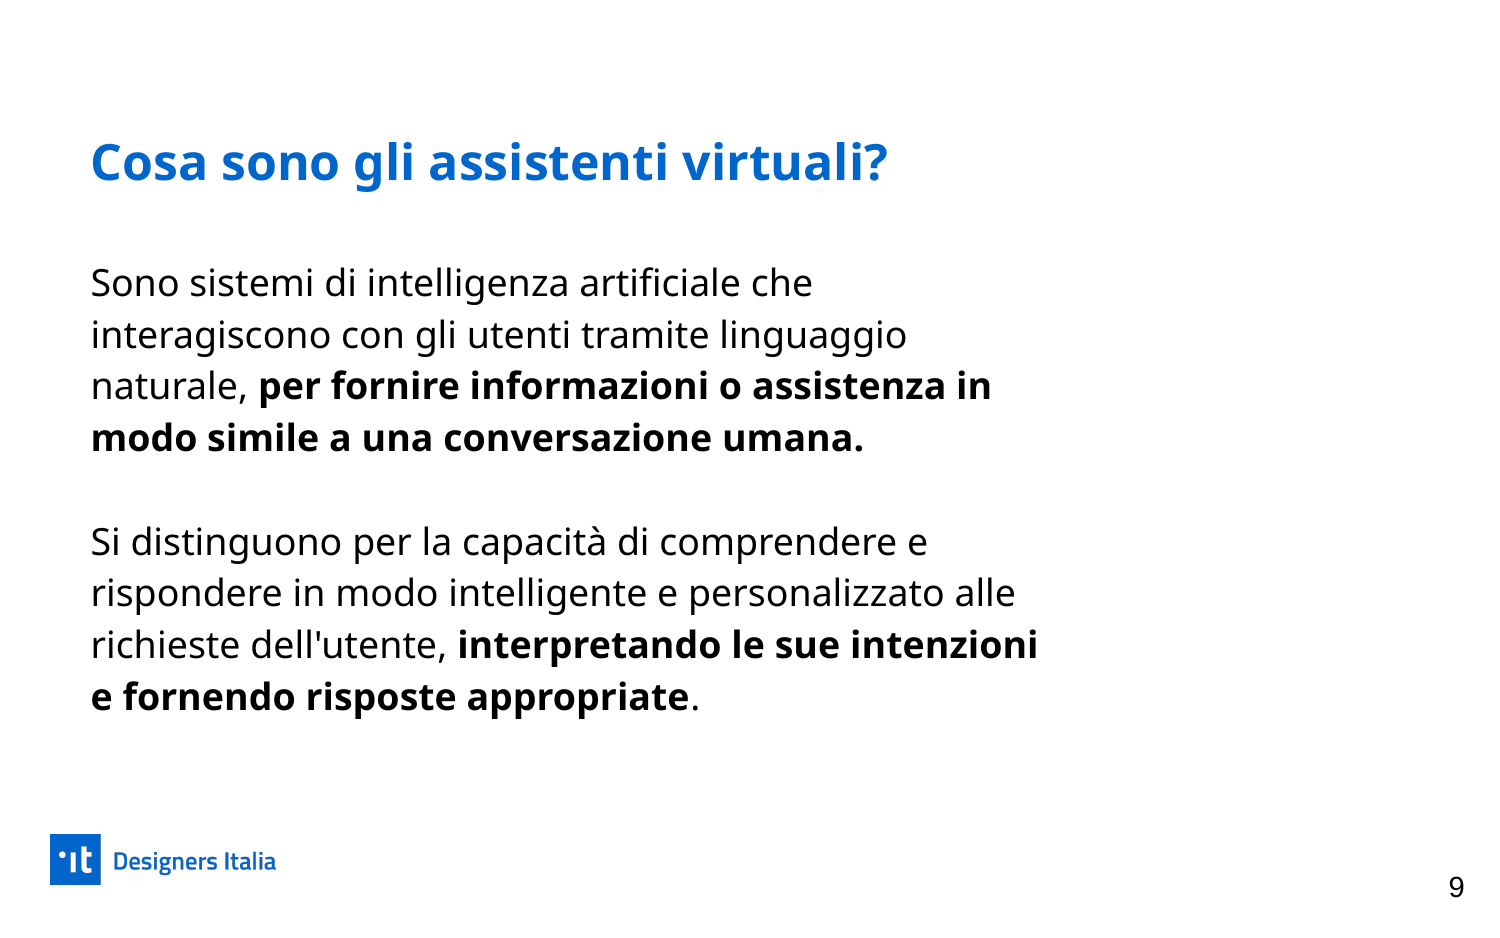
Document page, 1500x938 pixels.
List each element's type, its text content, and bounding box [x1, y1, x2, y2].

text_box Cosa sono gli assistenti virtuali? [75, 115, 1216, 196]
slide_number <numero> [1389, 850, 1480, 922]
text_box Sono sistemi di intelligenza artificiale che interagiscono con gli utenti tramite linguaggio naturale, per fornire informazioni o assistenza in modo simile a una conversazione umana. Si distinguono per la capacità di comprendere e rispondere in modo intelligente e personalizzato alle richieste dell'utente, interpretando le sue intenzioni e fornendo risposte appropriate. [75, 237, 1085, 733]
picture [50, 834, 289, 885]
